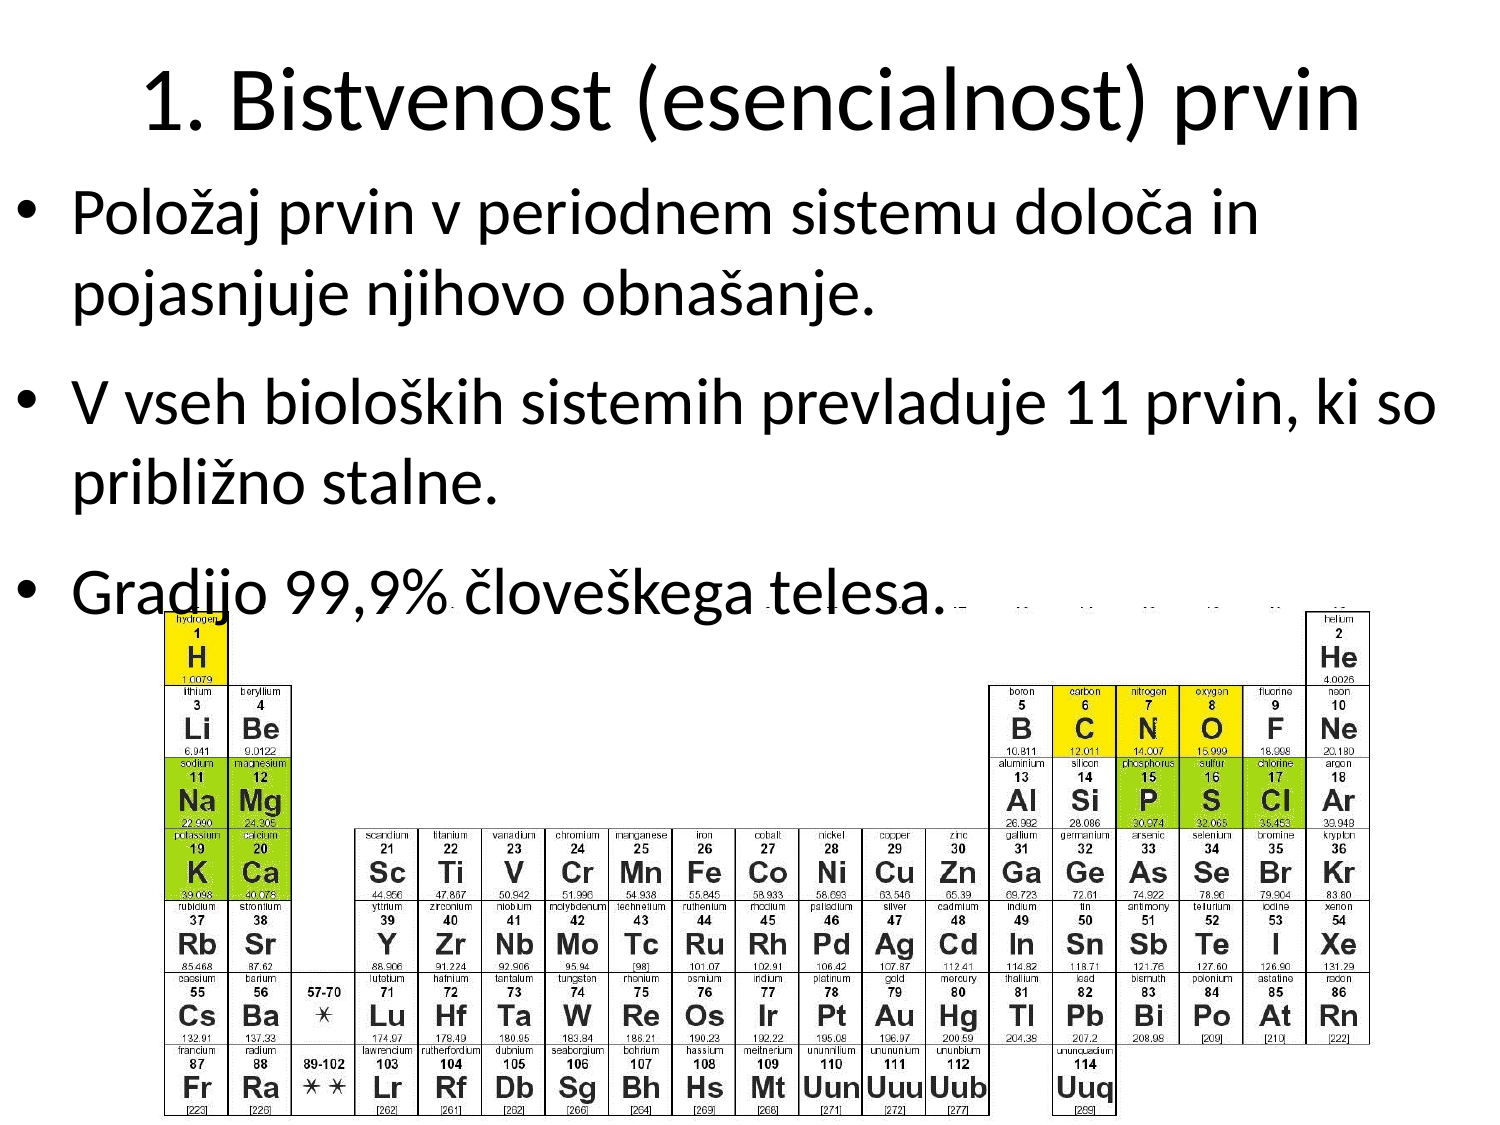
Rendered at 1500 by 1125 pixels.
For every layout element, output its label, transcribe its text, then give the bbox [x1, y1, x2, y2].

title 1. Bistvenost (esencialnost) prvin [76, 0, 1427, 160]
list Položaj prvin v periodnem sistemu določa in pojasnjuje njihovo obnašanje. V vseh bioloških sistemih prevladuje 11 prvin, ki so približno stalne. Gradijo 99,9% človeškega telesa. [0, 160, 1500, 1125]
